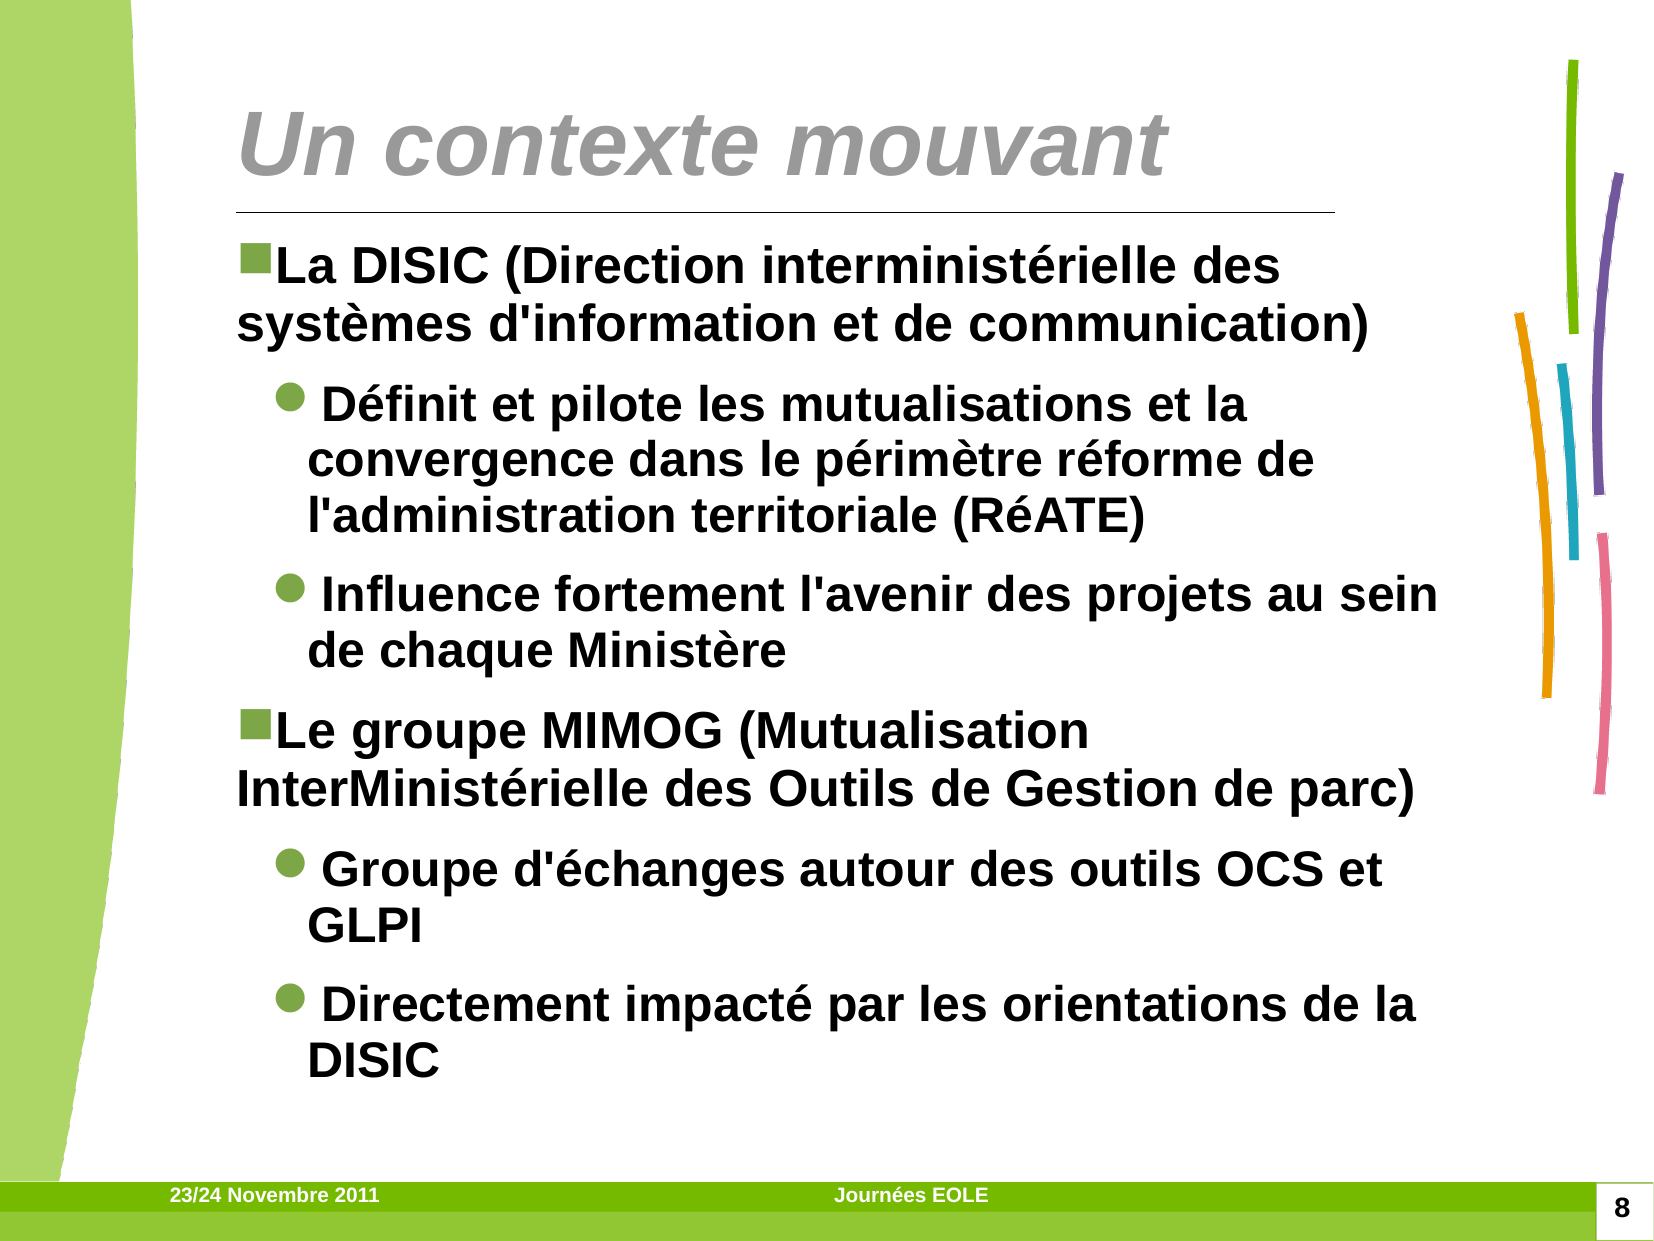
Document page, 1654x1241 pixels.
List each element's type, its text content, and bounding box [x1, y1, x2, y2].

title Un contexte mouvant [236, 77, 1536, 210]
list La DISIC (Direction interministérielle des systèmes d'information et de communication) Définit et pilote les mutualisations et la convergence dans le périmètre réforme de l'administration territoriale (RéATE) Influence fortement l'avenir des projets au sein de chaque Ministère Le groupe MIMOG (Mutualisation InterMinistérielle des Outils de Gestion de parc) Groupe d'échanges autour des outils OCS et GLPI Directement impacté par les orientations de la DISIC [236, 236, 1506, 1108]
picture [0, 0, 1654, 1241]
